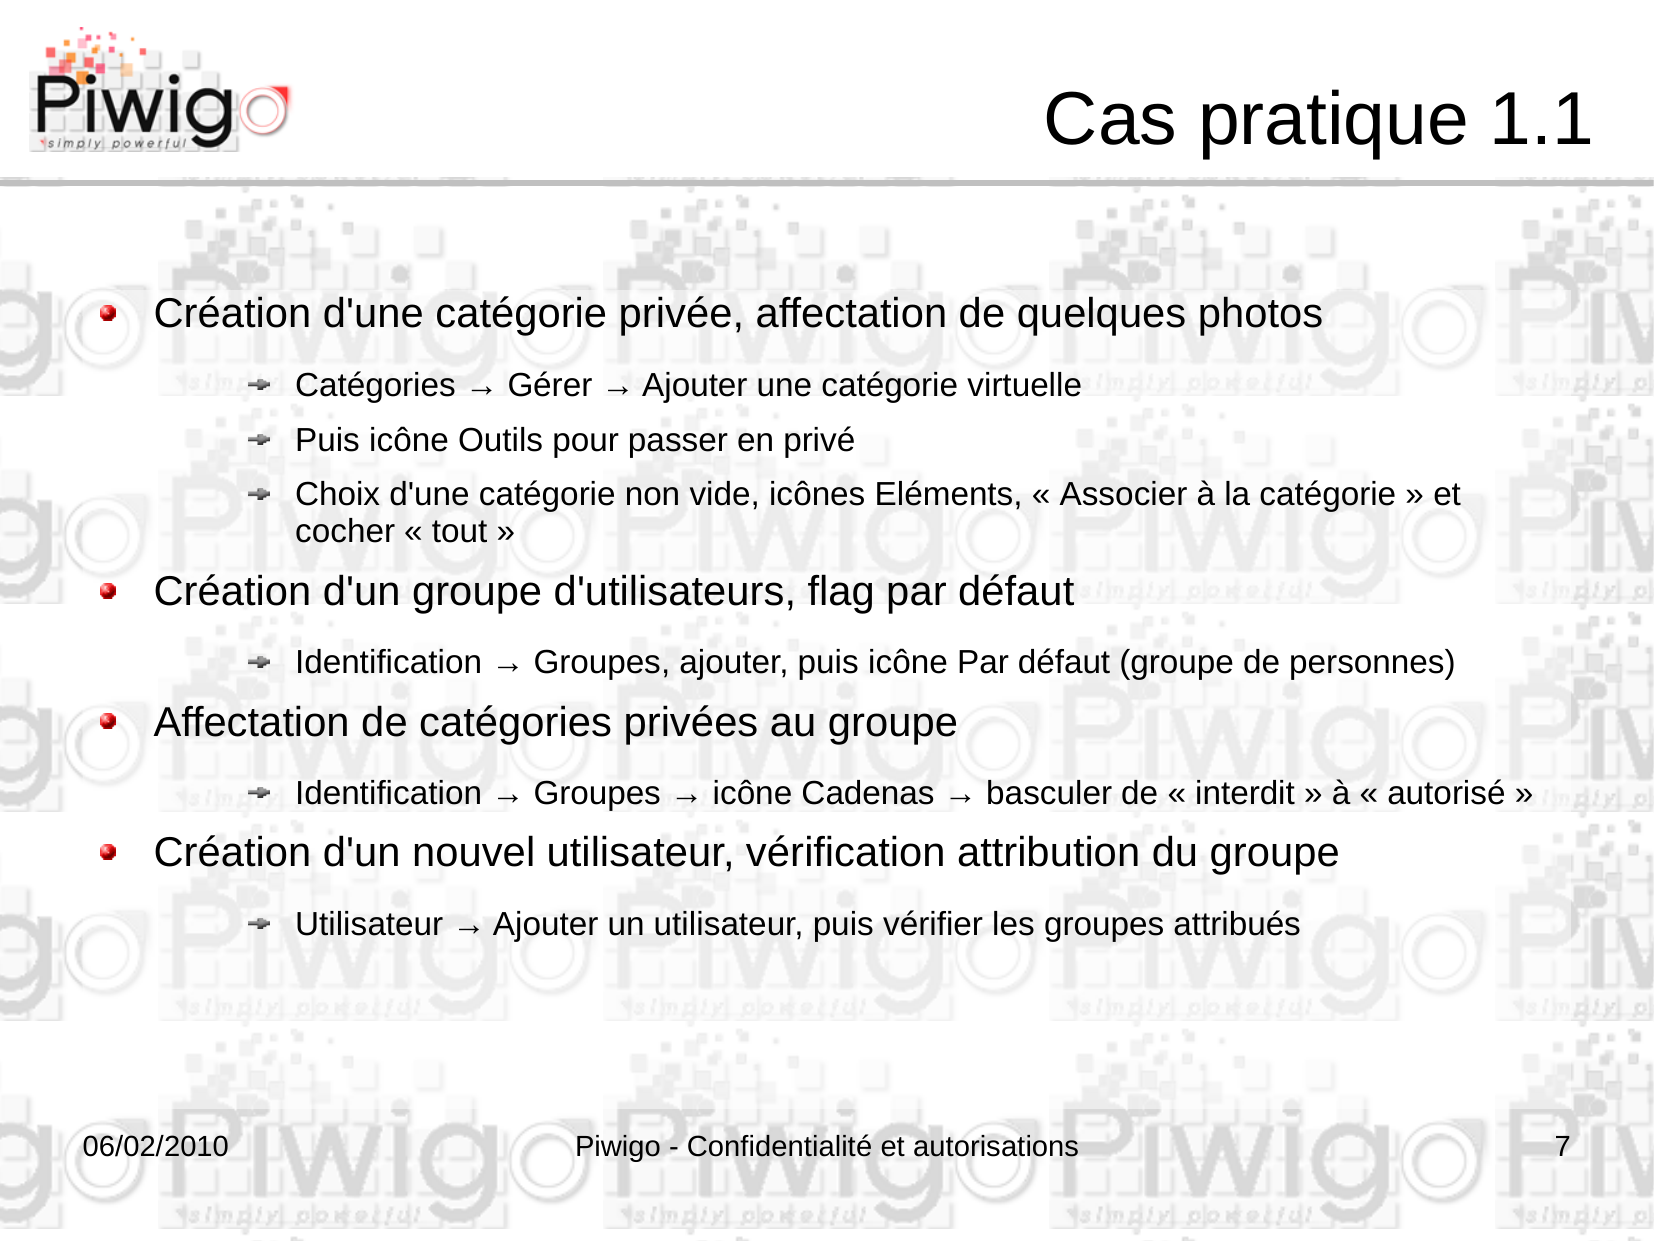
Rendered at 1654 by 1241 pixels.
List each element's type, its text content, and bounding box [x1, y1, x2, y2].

picture [0, 0, 1654, 180]
picture [0, 186, 1654, 1241]
list Création d'une catégorie privée, affectation de quelques photos Catégories → Gérer → Ajouter une catégorie virtuelle Puis icône Outils pour passer en privé Choix d'une catégorie non vide, icônes Eléments, « Associer à la catégorie » et cocher « tout » Création d'un groupe d'utilisateurs, flag par défaut Identification → Groupes, ajouter, puis icône Par défaut (groupe de personnes) Affectation de catégories privées au groupe Identification → Groupes → icône Cadenas → basculer de « interdit » à « autorisé » Création d'un nouvel utilisateur, vérification attribution du groupe Utilisateur → Ajouter un utilisateur, puis vérifier les groupes attribués [82, 290, 1571, 1109]
title Cas pratique 1.1 [295, 66, 1595, 170]
